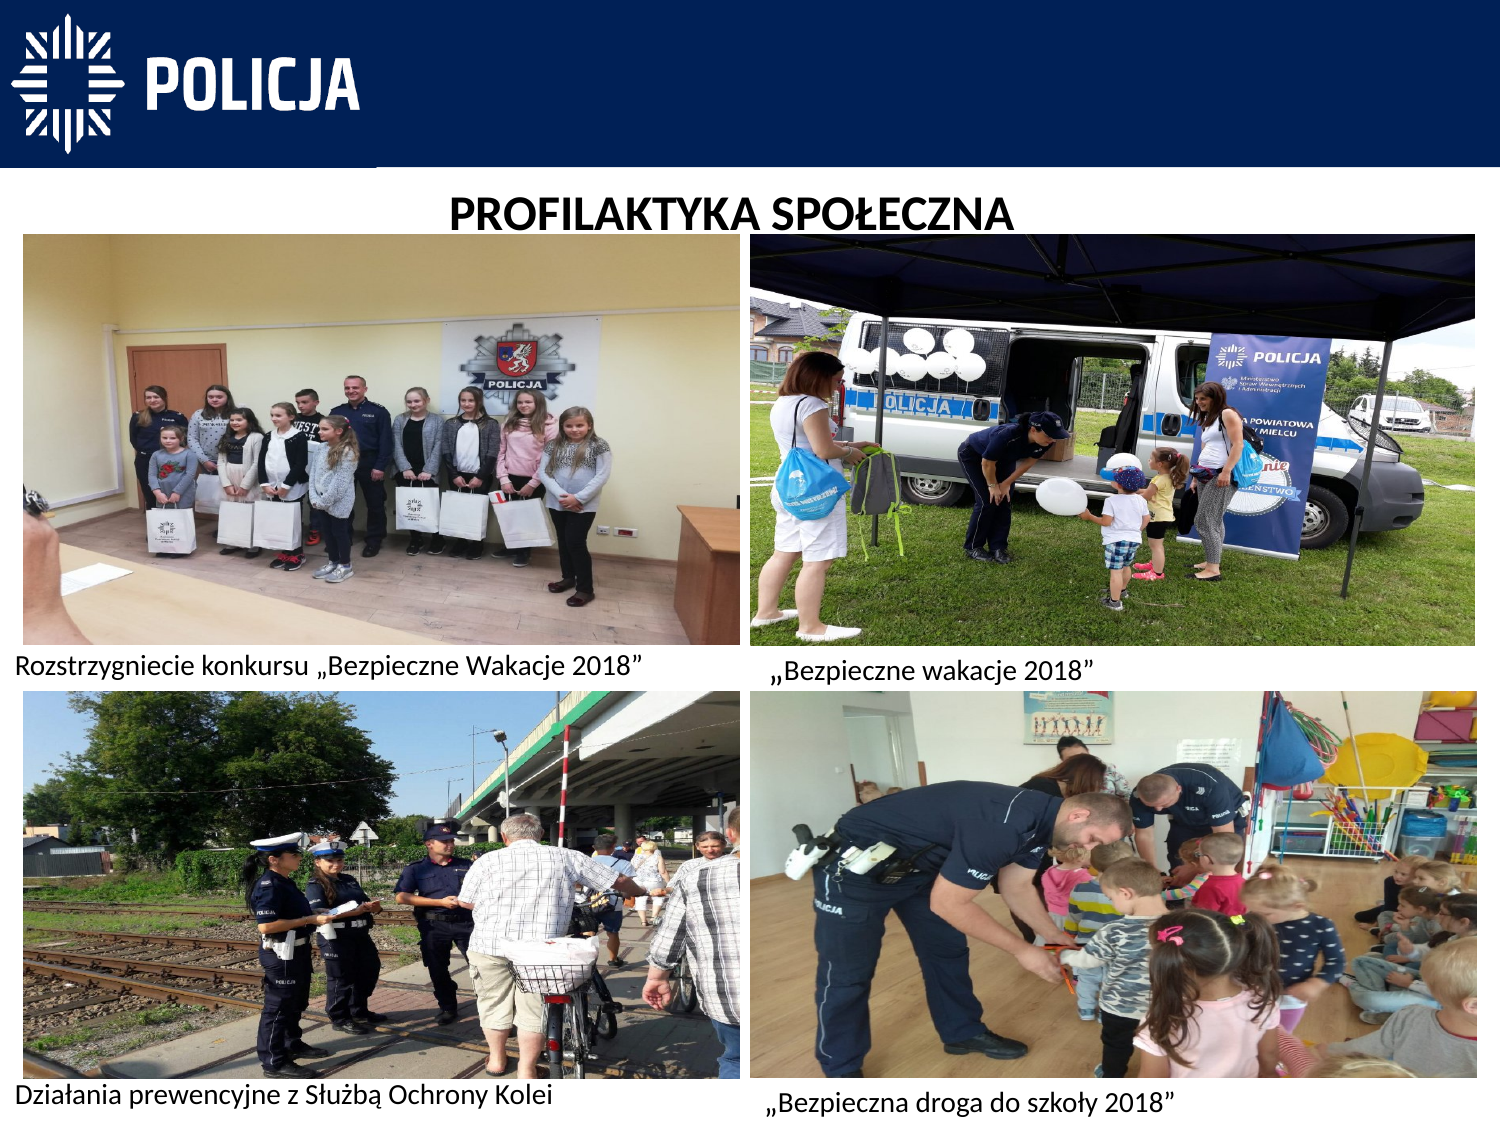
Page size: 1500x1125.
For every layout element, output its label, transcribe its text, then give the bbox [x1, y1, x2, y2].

text_box „Bezpieczne wakacje 2018” [753, 646, 1475, 691]
text_box [360, 0, 1500, 168]
picture [750, 234, 1475, 646]
picture [23, 691, 740, 1080]
text_box PROFILAKTYKA SPOŁECZNA [53, 172, 1412, 249]
text_box „Bezpieczna droga do szkoły 2018” [749, 1071, 1446, 1125]
picture [23, 234, 740, 645]
text_box Działania prewencyjne z Służbą Ochrony Kolei [0, 1067, 750, 1118]
picture [750, 691, 1477, 1079]
picture [0, 0, 360, 168]
text_box Rozstrzygniecie konkursu „Bezpieczne Wakacje 2018” [0, 638, 739, 690]
